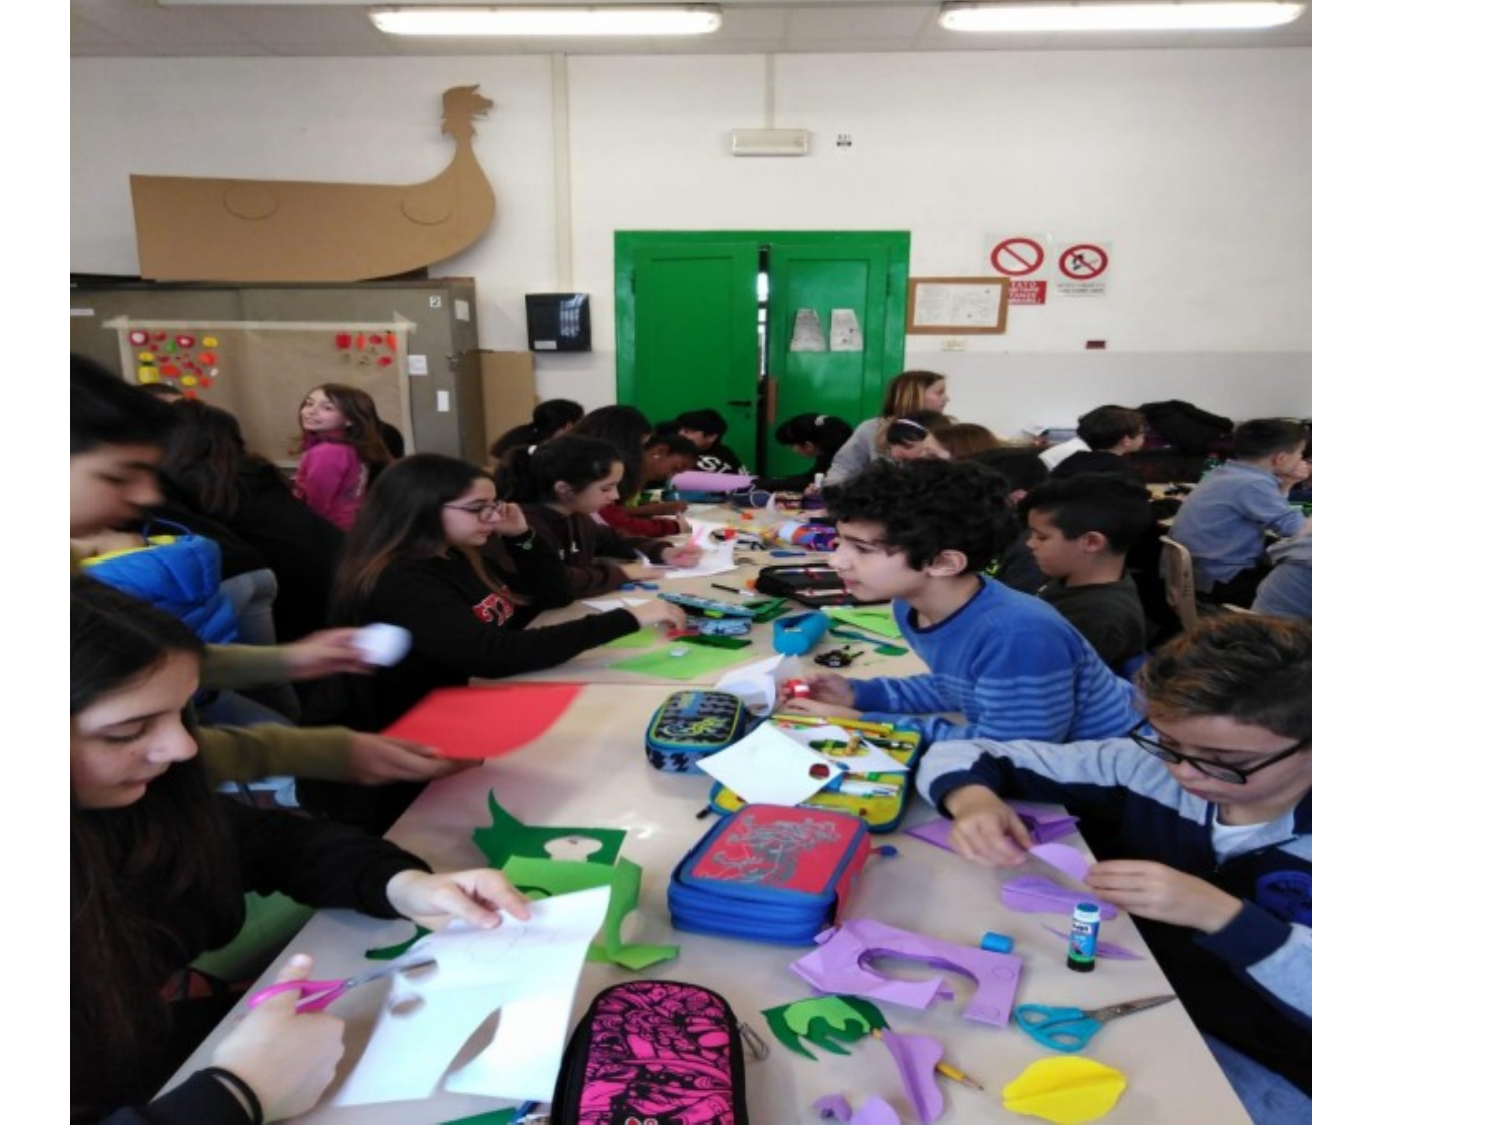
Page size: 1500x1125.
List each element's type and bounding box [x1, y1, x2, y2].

picture [70, 0, 1312, 1125]
